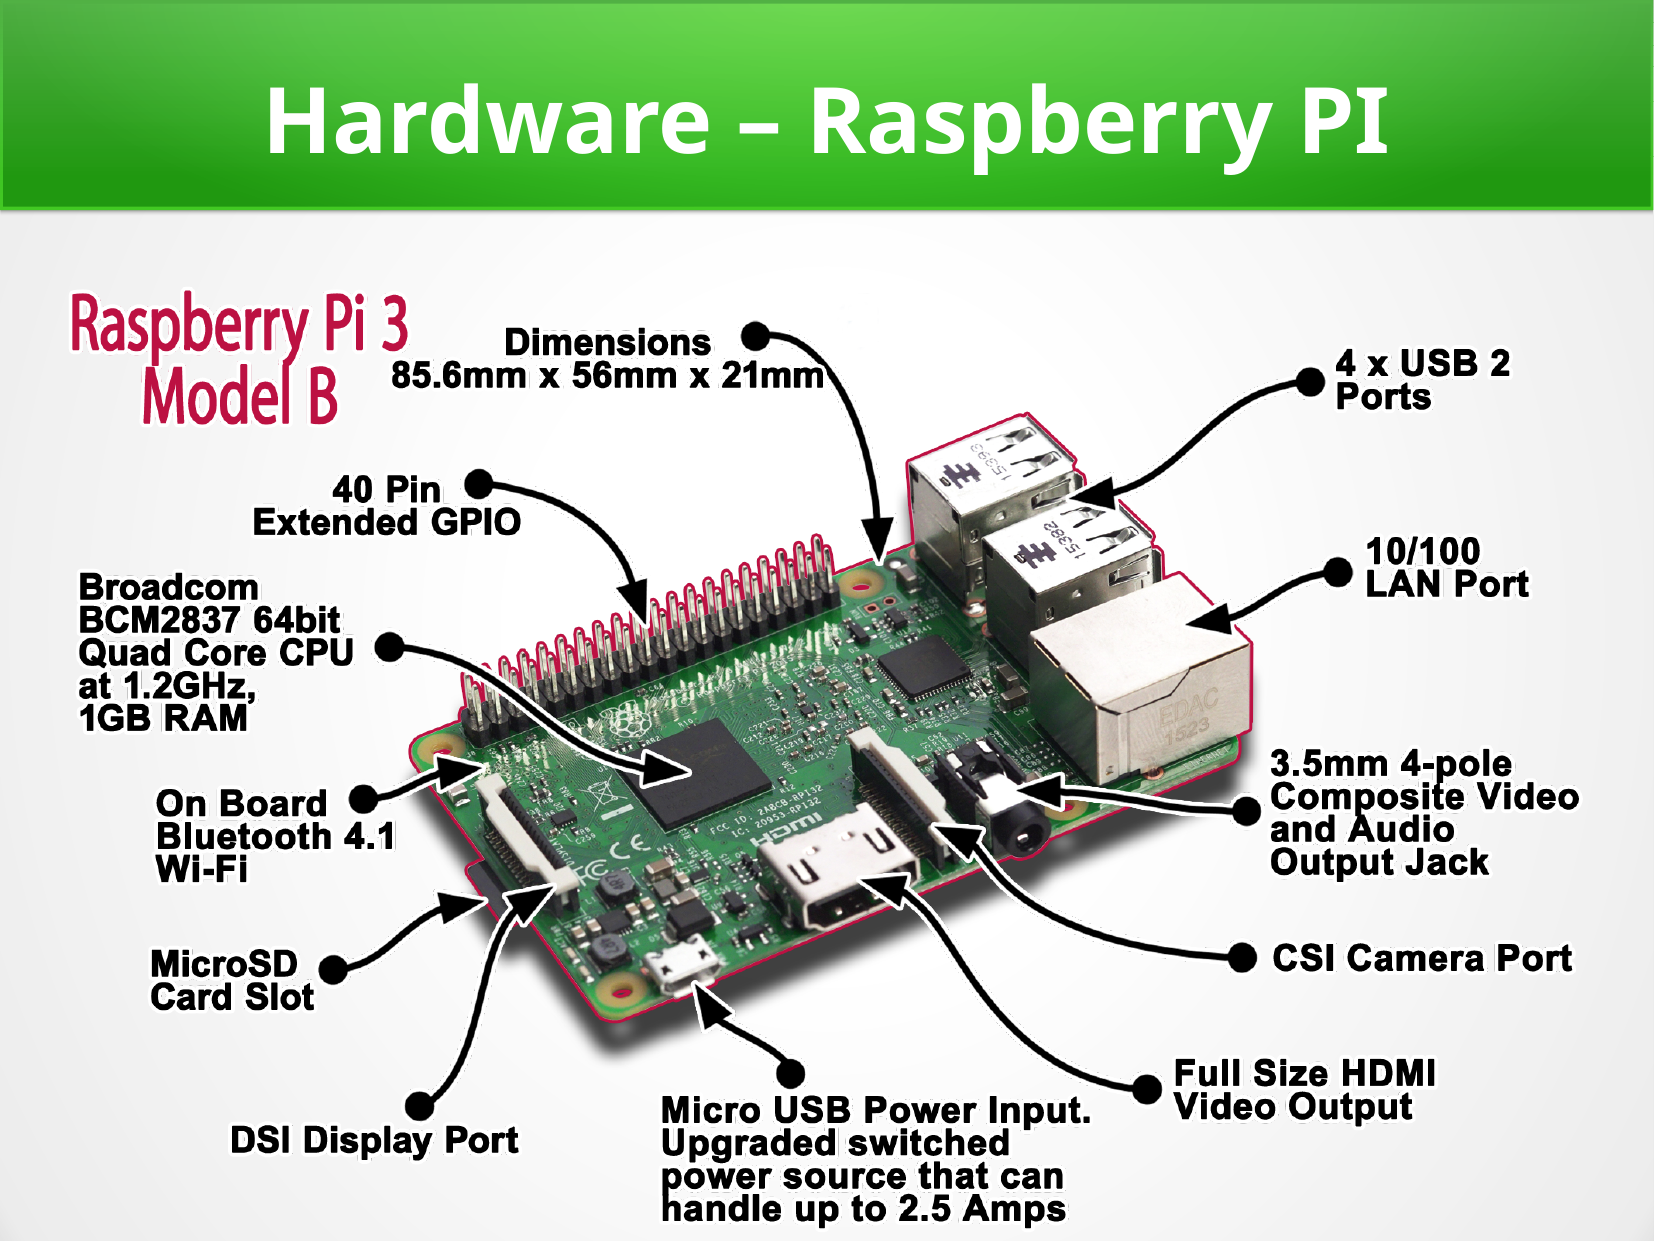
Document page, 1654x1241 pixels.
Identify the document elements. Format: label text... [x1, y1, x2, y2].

picture [52, 262, 1601, 1241]
title Hardware – Raspberry PI [82, 47, 1571, 189]
